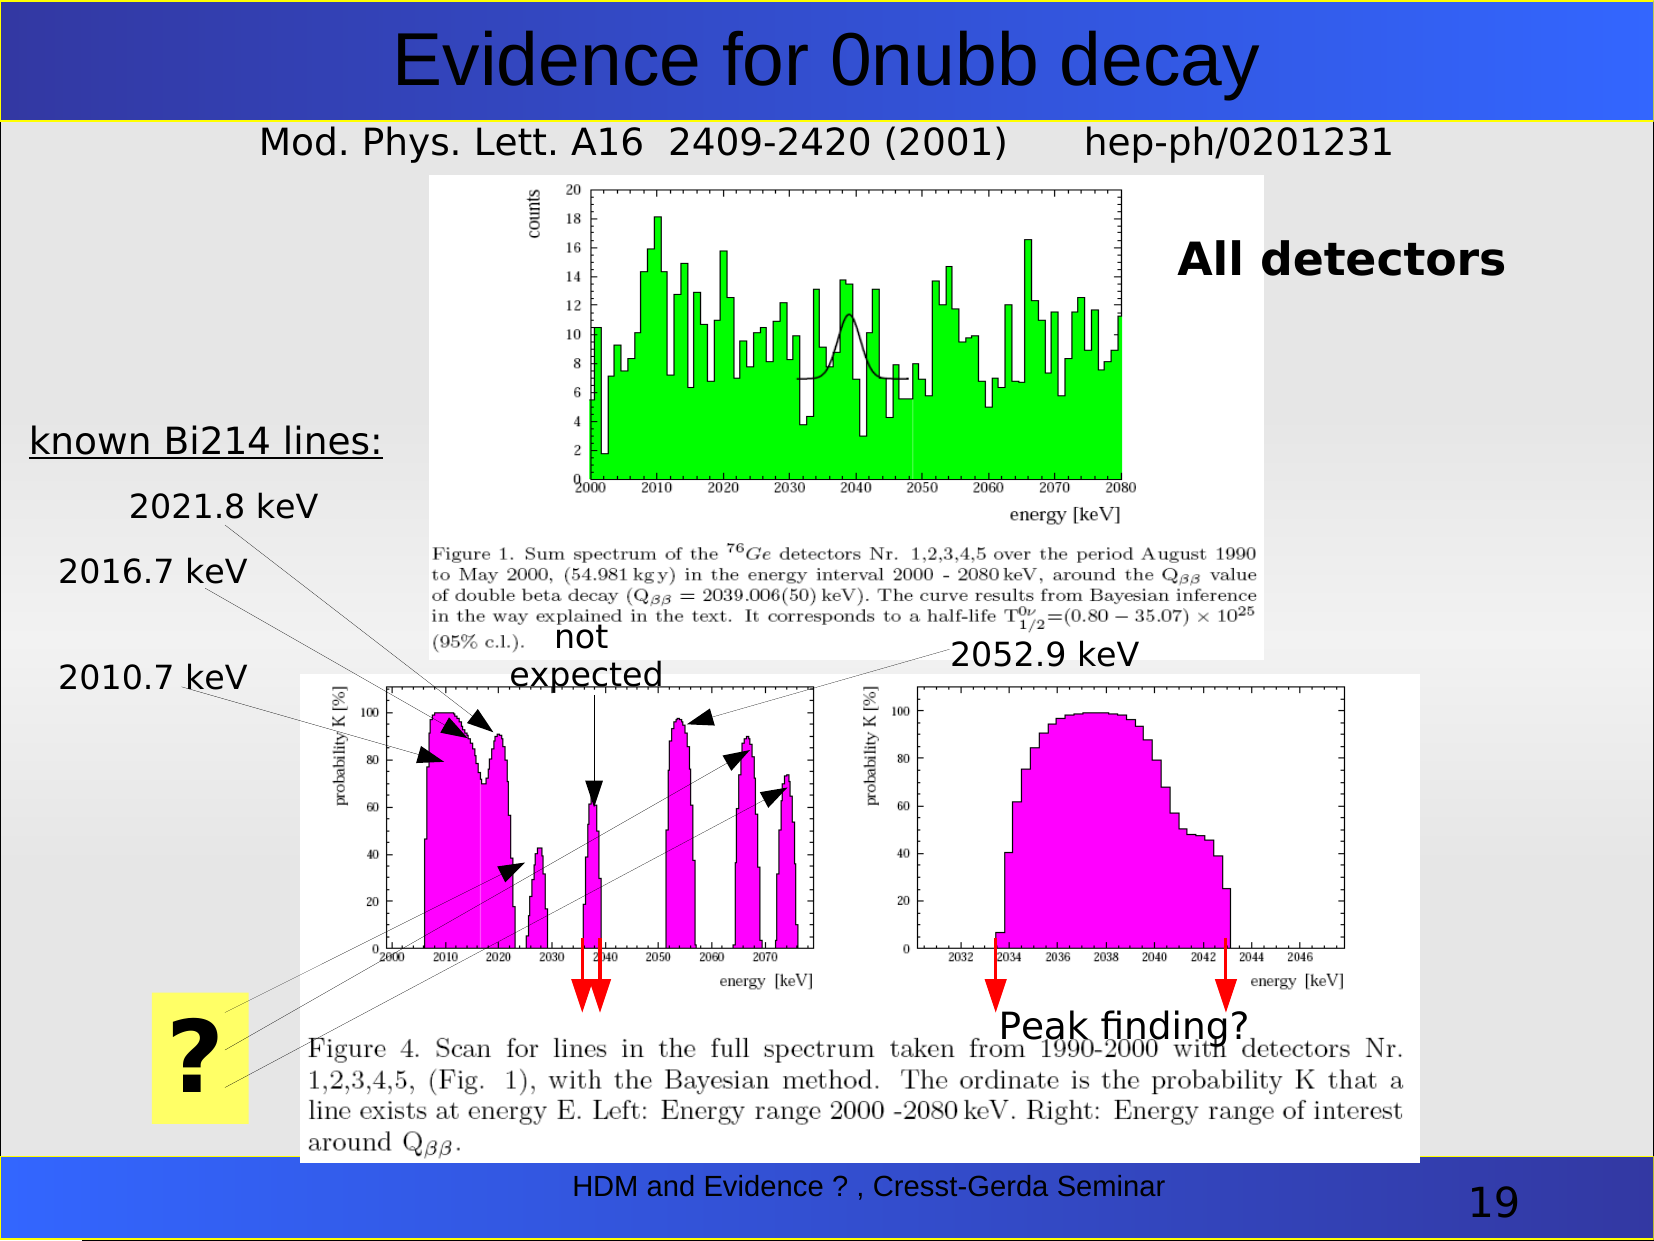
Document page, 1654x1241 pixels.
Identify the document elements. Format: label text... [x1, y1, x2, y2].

text_box Peak finding? [983, 997, 1284, 1056]
picture [429, 175, 1264, 660]
text_box Mod. Phys. Lett. A16 2409-2420 (2001) hep-ph/0201231 [0, 112, 1654, 172]
text_box 2010.7 keV [43, 651, 344, 705]
text_box 2052.9 keV [935, 627, 1163, 682]
text_box 2016.7 keV [43, 545, 344, 599]
text_box not expected [492, 610, 681, 703]
text_box All detectors [1162, 225, 1613, 294]
text_box known Bi214 lines: [13, 412, 427, 471]
picture [916, 654, 935, 660]
picture [300, 674, 1420, 1163]
title Evidence for 0nubb decay [82, 0, 1571, 112]
text_box ? [151, 992, 249, 1124]
text_box 2021.8 keV [114, 480, 415, 534]
